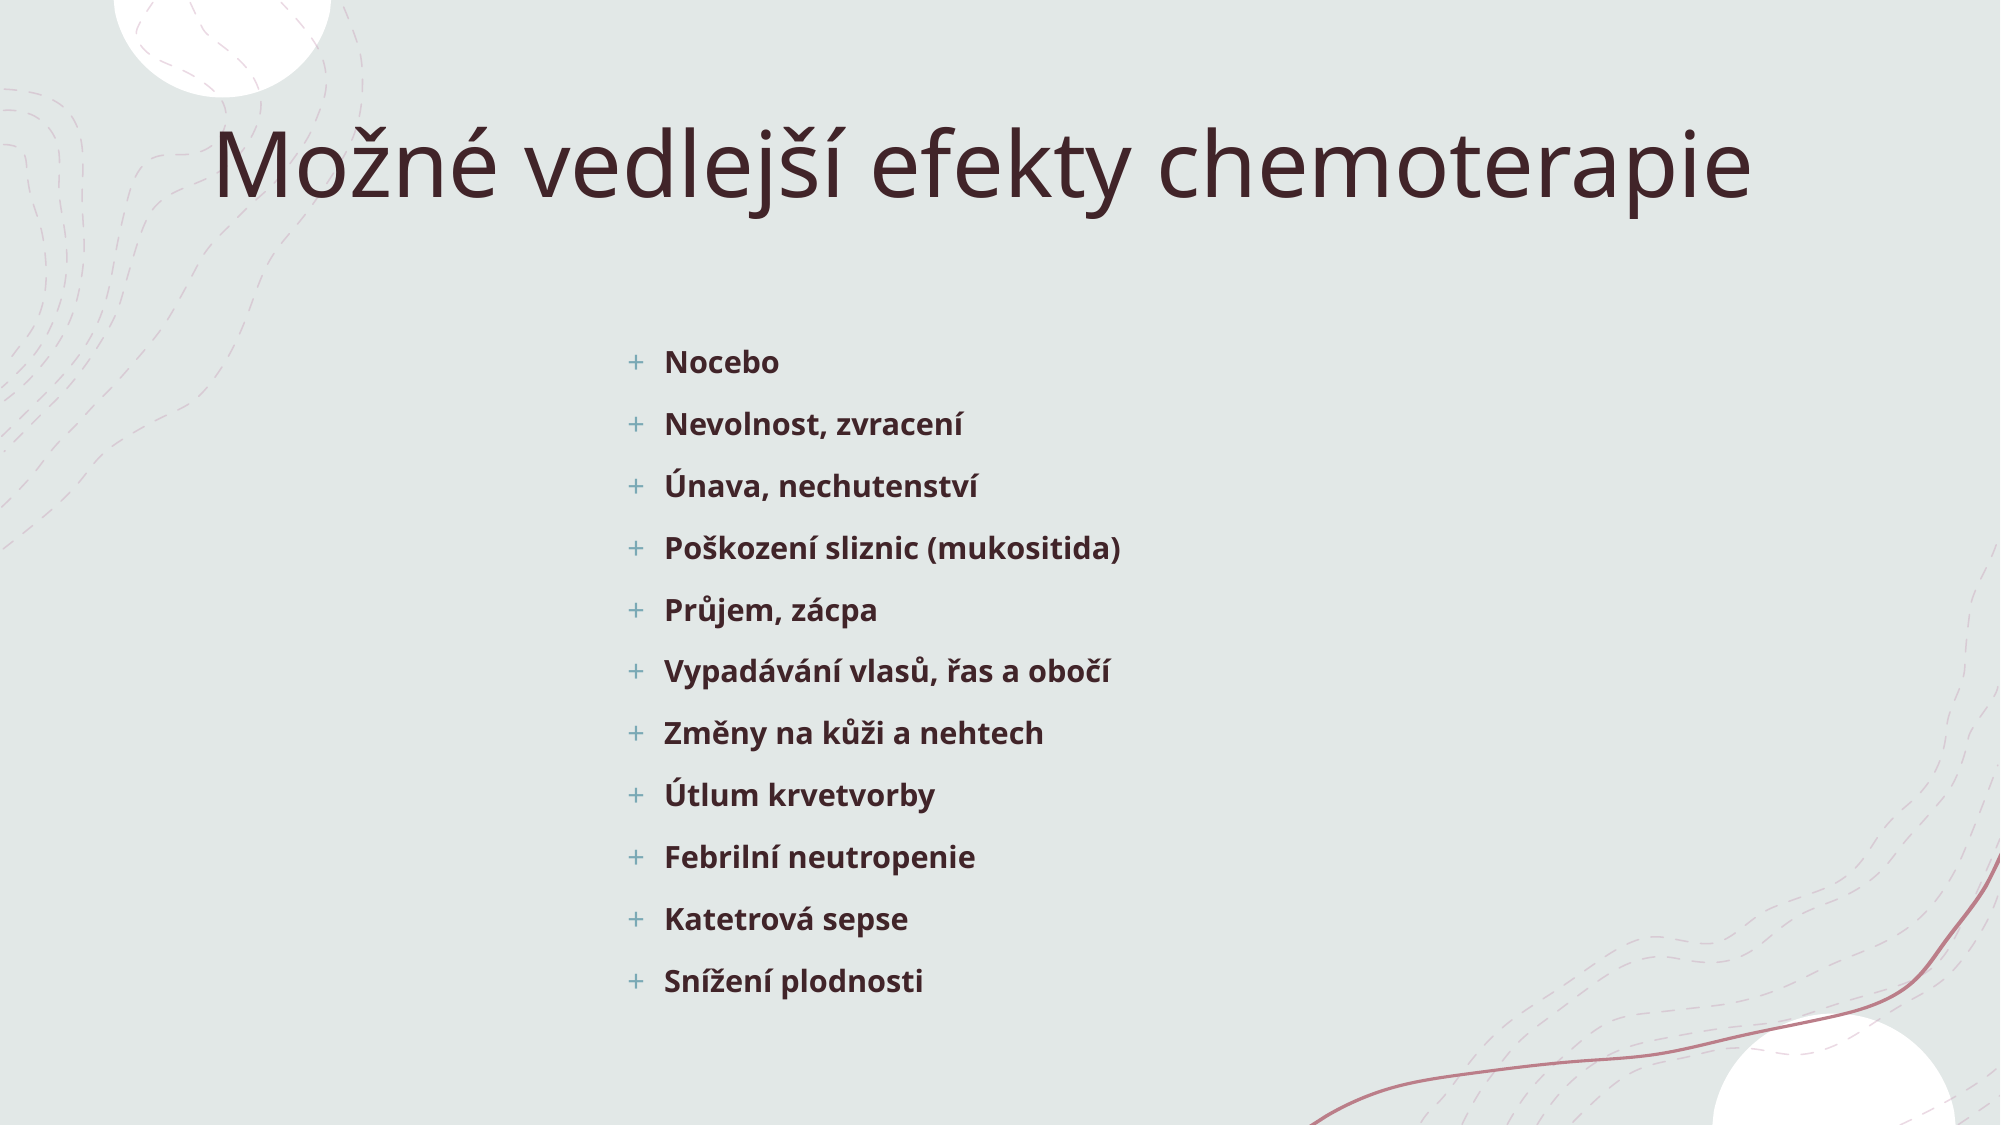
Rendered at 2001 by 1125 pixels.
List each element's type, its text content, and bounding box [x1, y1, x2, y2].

text_box [0, 0, 2000, 1125]
title Možné vedlejší efekty chemoterapie [196, 91, 1836, 303]
list Nocebo Nevolnost, zvracení Únava, nechutenství Poškození sliznic (mukositida) Průjem, zácpa Vypadávání vlasů, řas a obočí Změny na kůži a nehtech Útlum krvetvorby Febrilní neutropenie Katetrová sepse Snížení plodnosti [612, 331, 1833, 1011]
